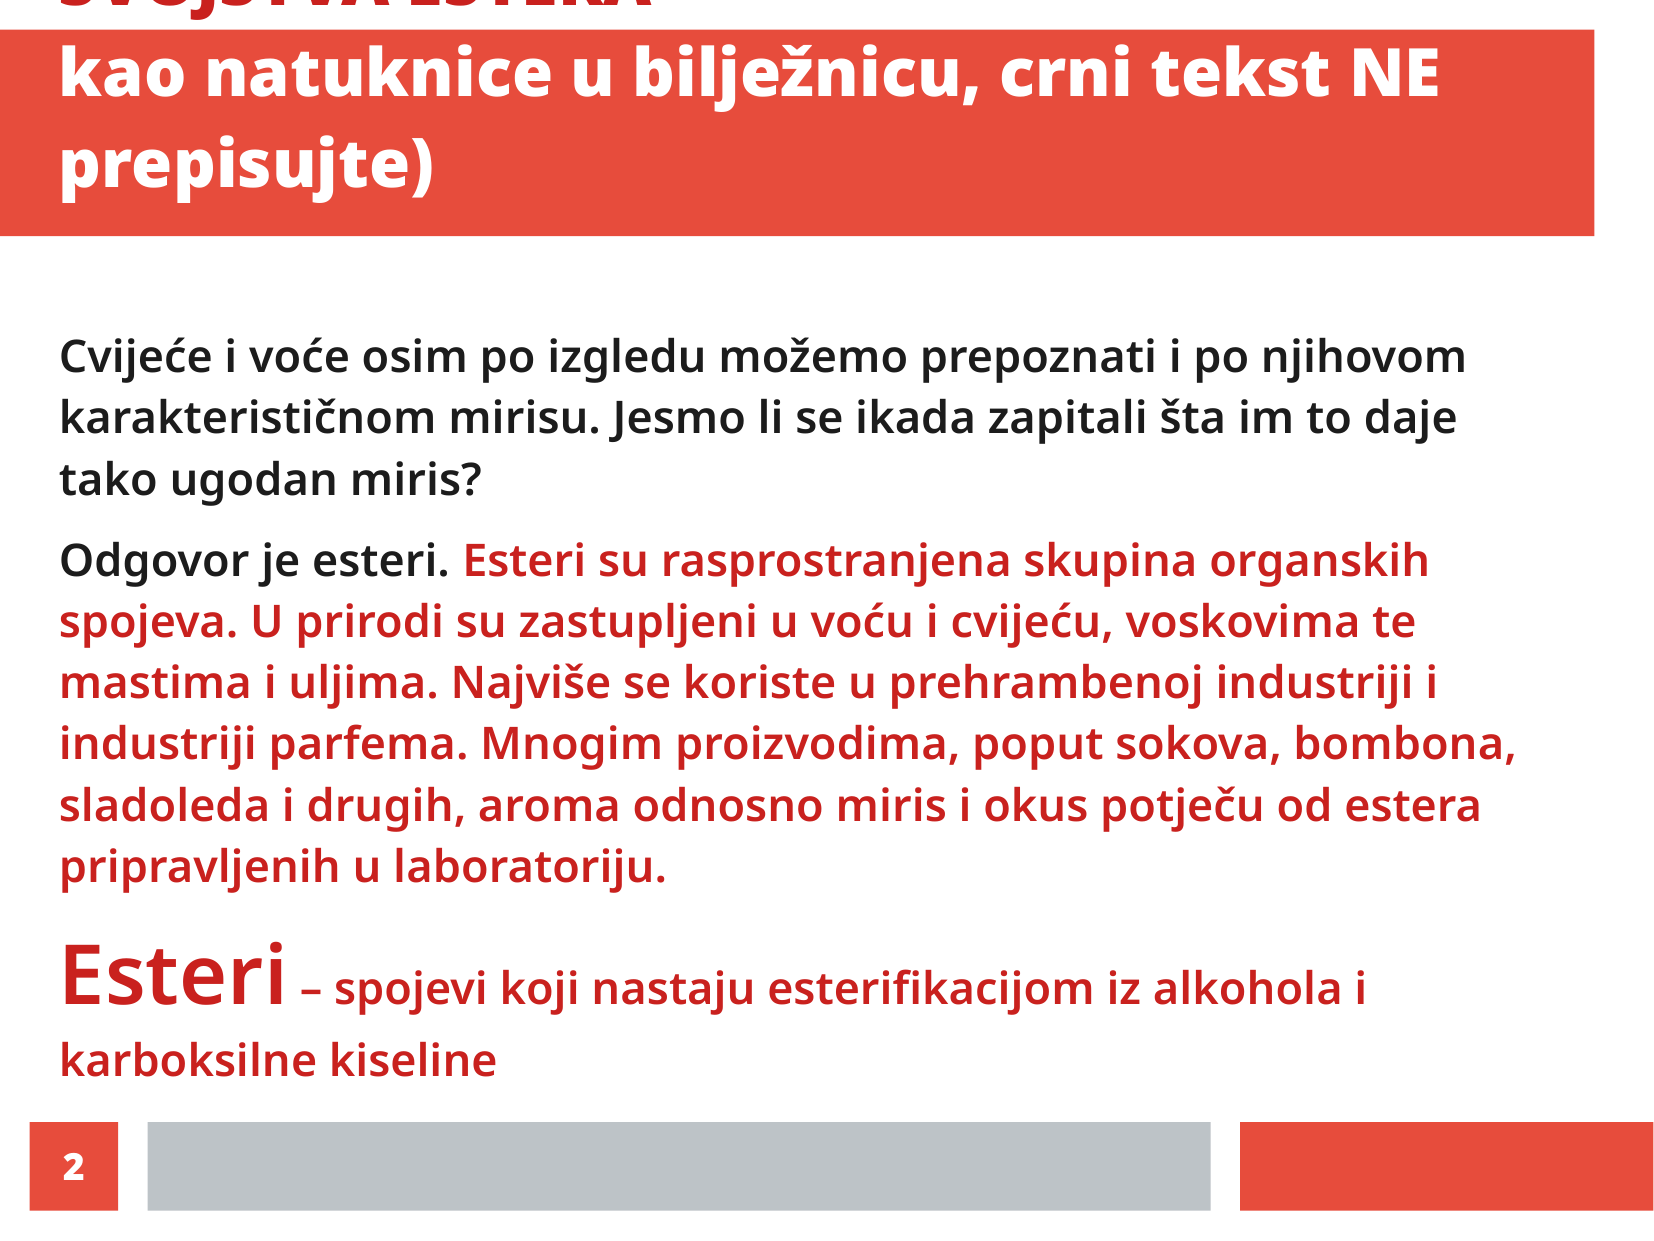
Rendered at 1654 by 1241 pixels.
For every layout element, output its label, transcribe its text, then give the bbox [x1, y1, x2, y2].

title SVOJSTVA ESTERA (crveni dio teksta zapišite kao natuknice u bilježnicu, crni tekst NE prepisujte) [59, 59, 1595, 207]
list Cvijeće i voće osim po izgledu možemo prepoznati i po njihovom karakterističnom mirisu. Jesmo li se ikada zapitali šta im to daje tako ugodan miris? Odgovor je esteri. Esteri su rasprostranjena skupina organskih spojeva. U prirodi su zastupljeni u voću i cvijeću, voskovima te mastima i uljima. Najviše se koriste u prehrambenoj industriji i industriji parfema. Mnogim proizvodima, poput sokova, bombona, sladoleda i drugih, aroma odnosno miris i okus potječu od estera pripravljenih u laboratoriju. Esteri – spojevi koji nastaju esterifikacijom iz alkohola i karboksilne kiseline [59, 324, 1565, 1093]
